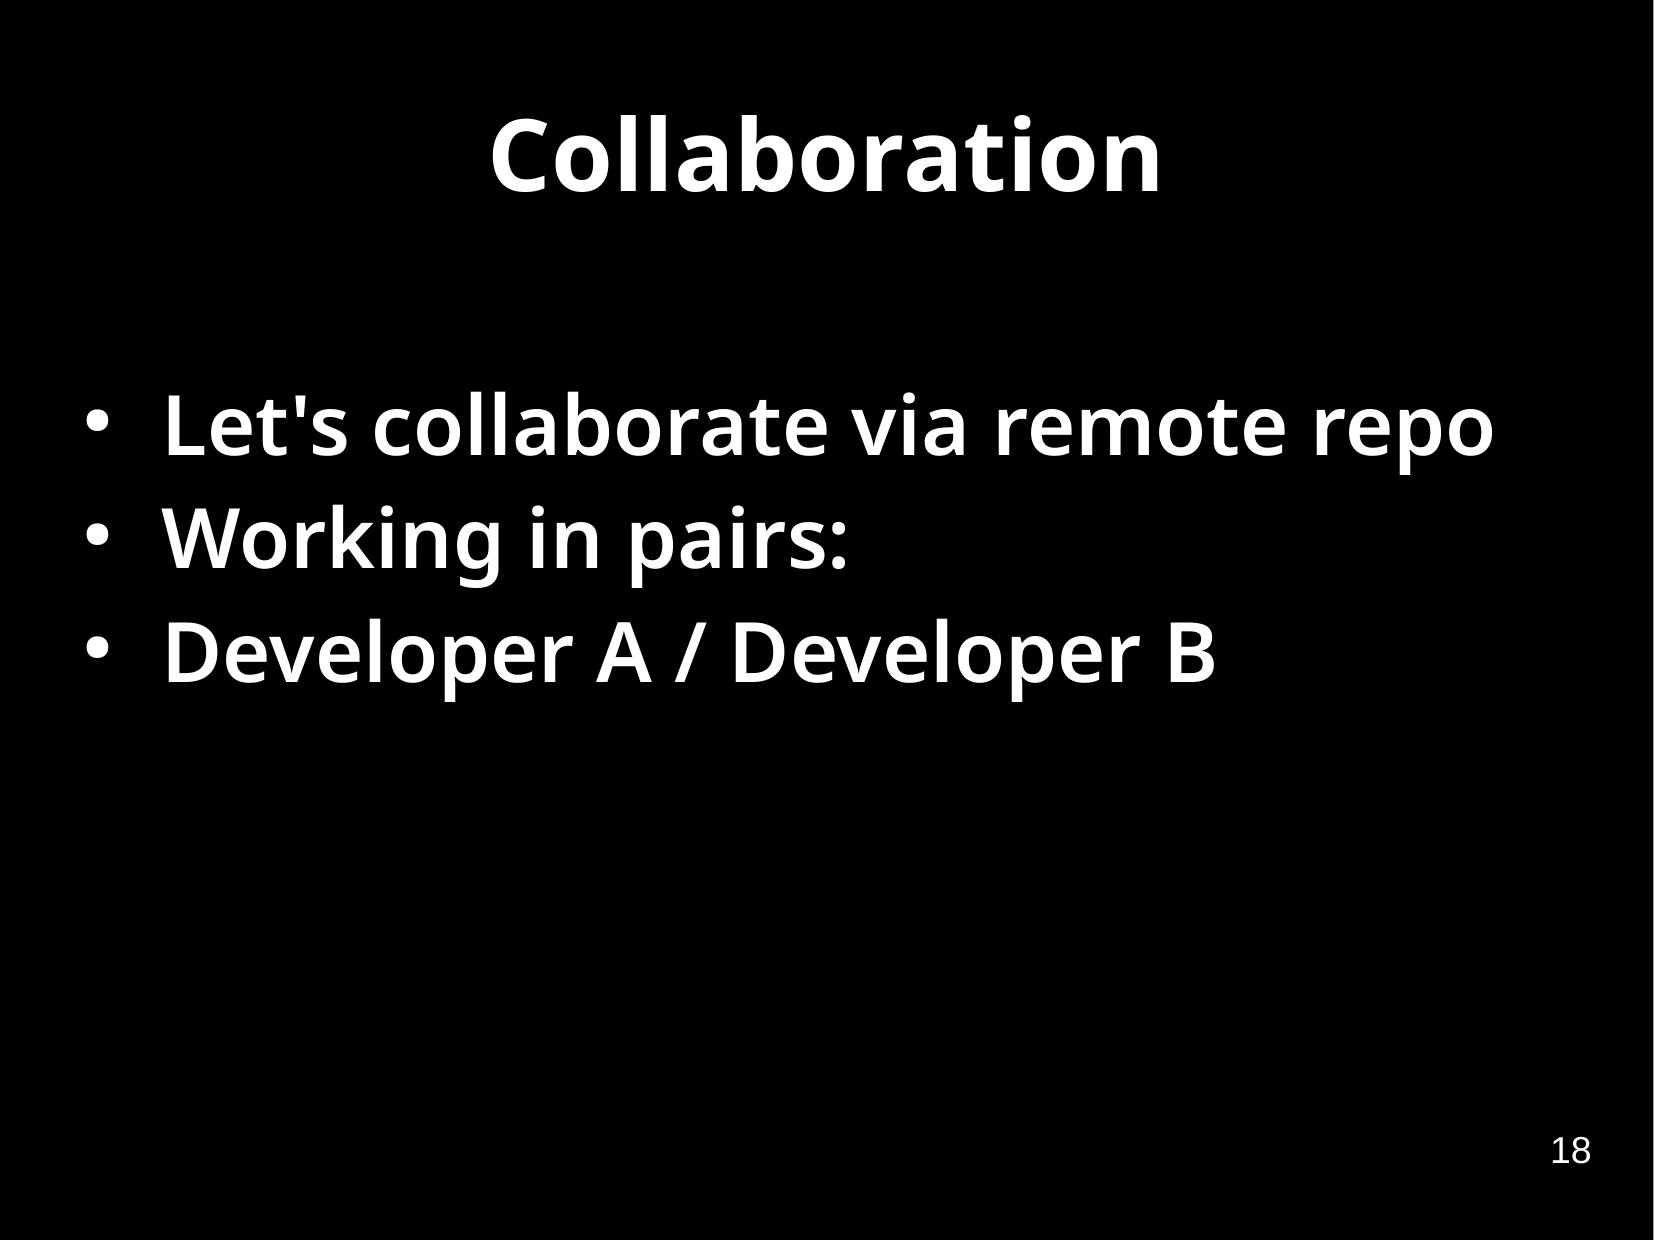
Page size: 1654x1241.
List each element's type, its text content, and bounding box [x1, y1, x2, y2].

subtitle Let's collaborate via remote repo Working in pairs: Developer A / Developer B [82, 178, 1571, 1122]
text_box 18 [1535, 1122, 1607, 1179]
title Collaboration [82, 49, 1571, 178]
